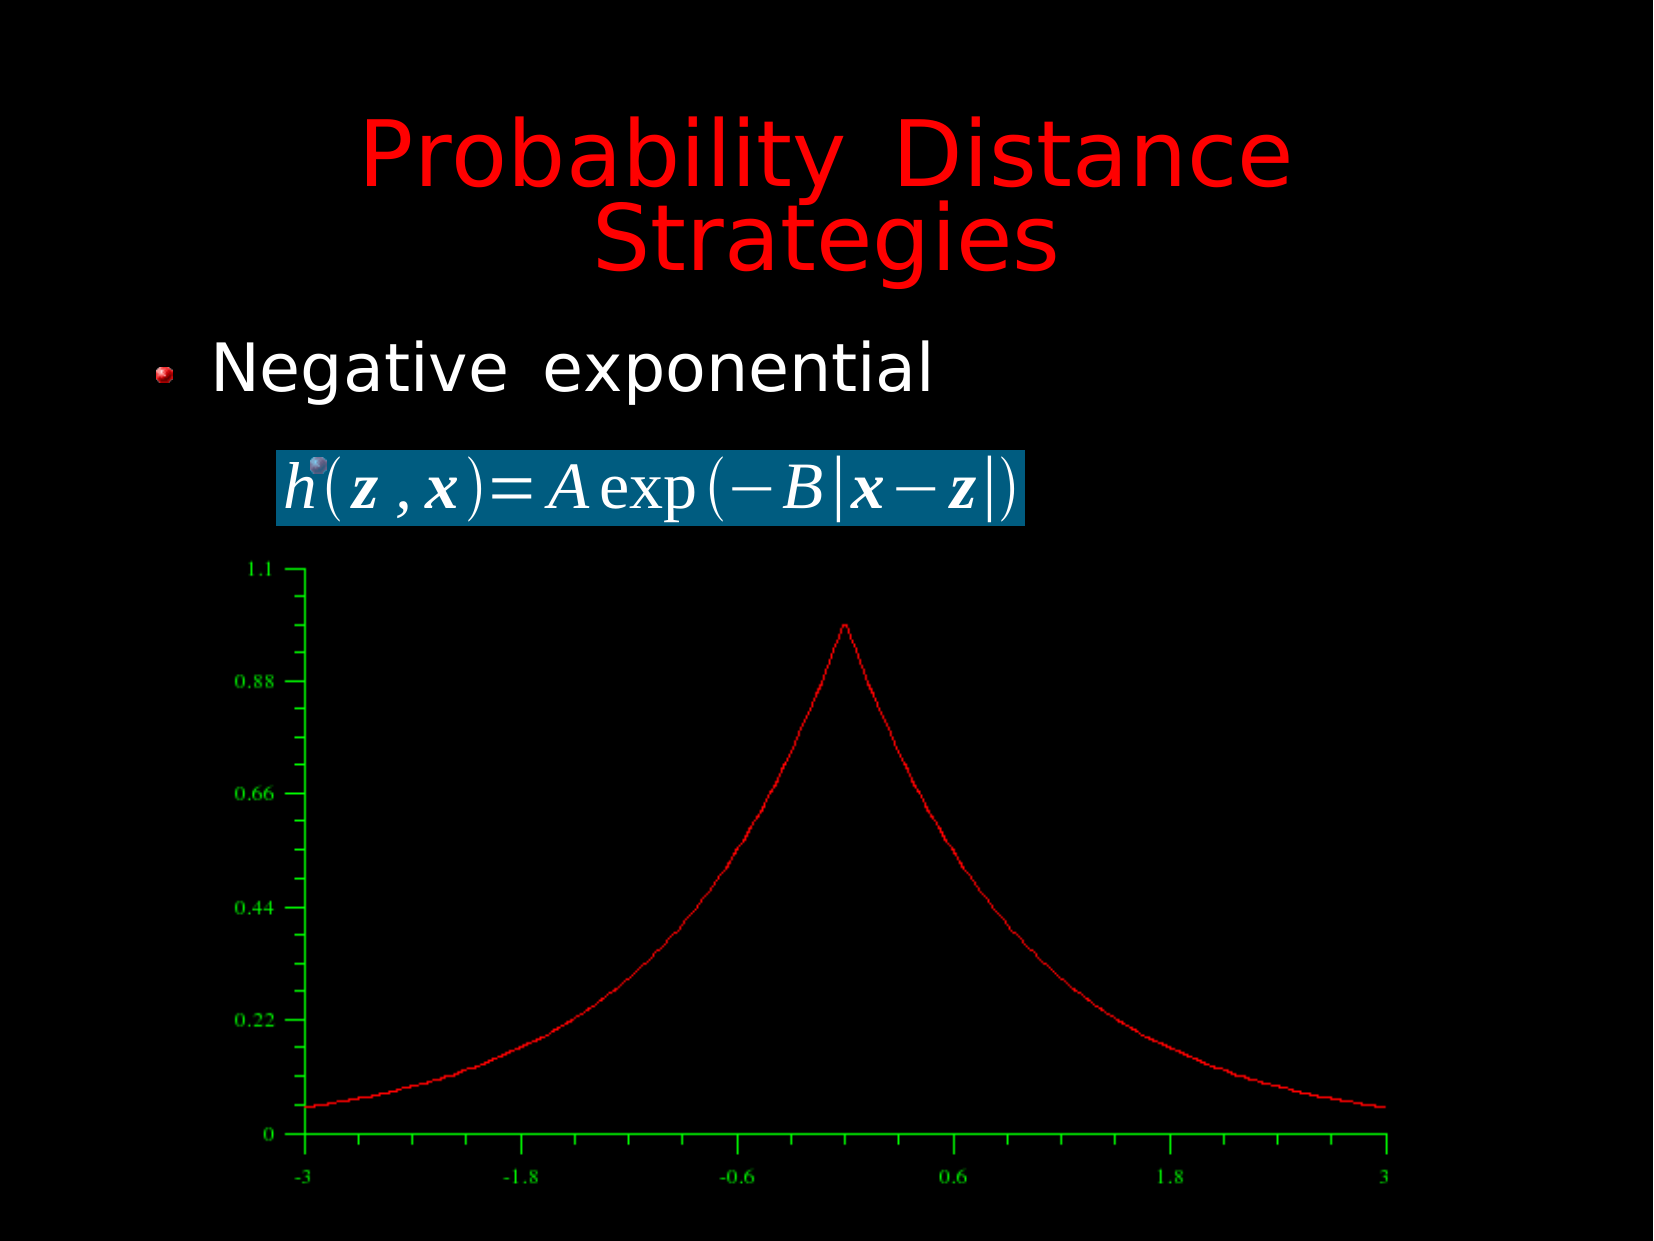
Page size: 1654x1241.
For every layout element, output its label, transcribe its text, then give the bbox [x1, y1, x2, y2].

chart [275, 449, 1026, 527]
list Negative exponential [121, 344, 1533, 1127]
title Probability Distance Strategies [121, 102, 1533, 311]
picture [92, 404, 1524, 1241]
